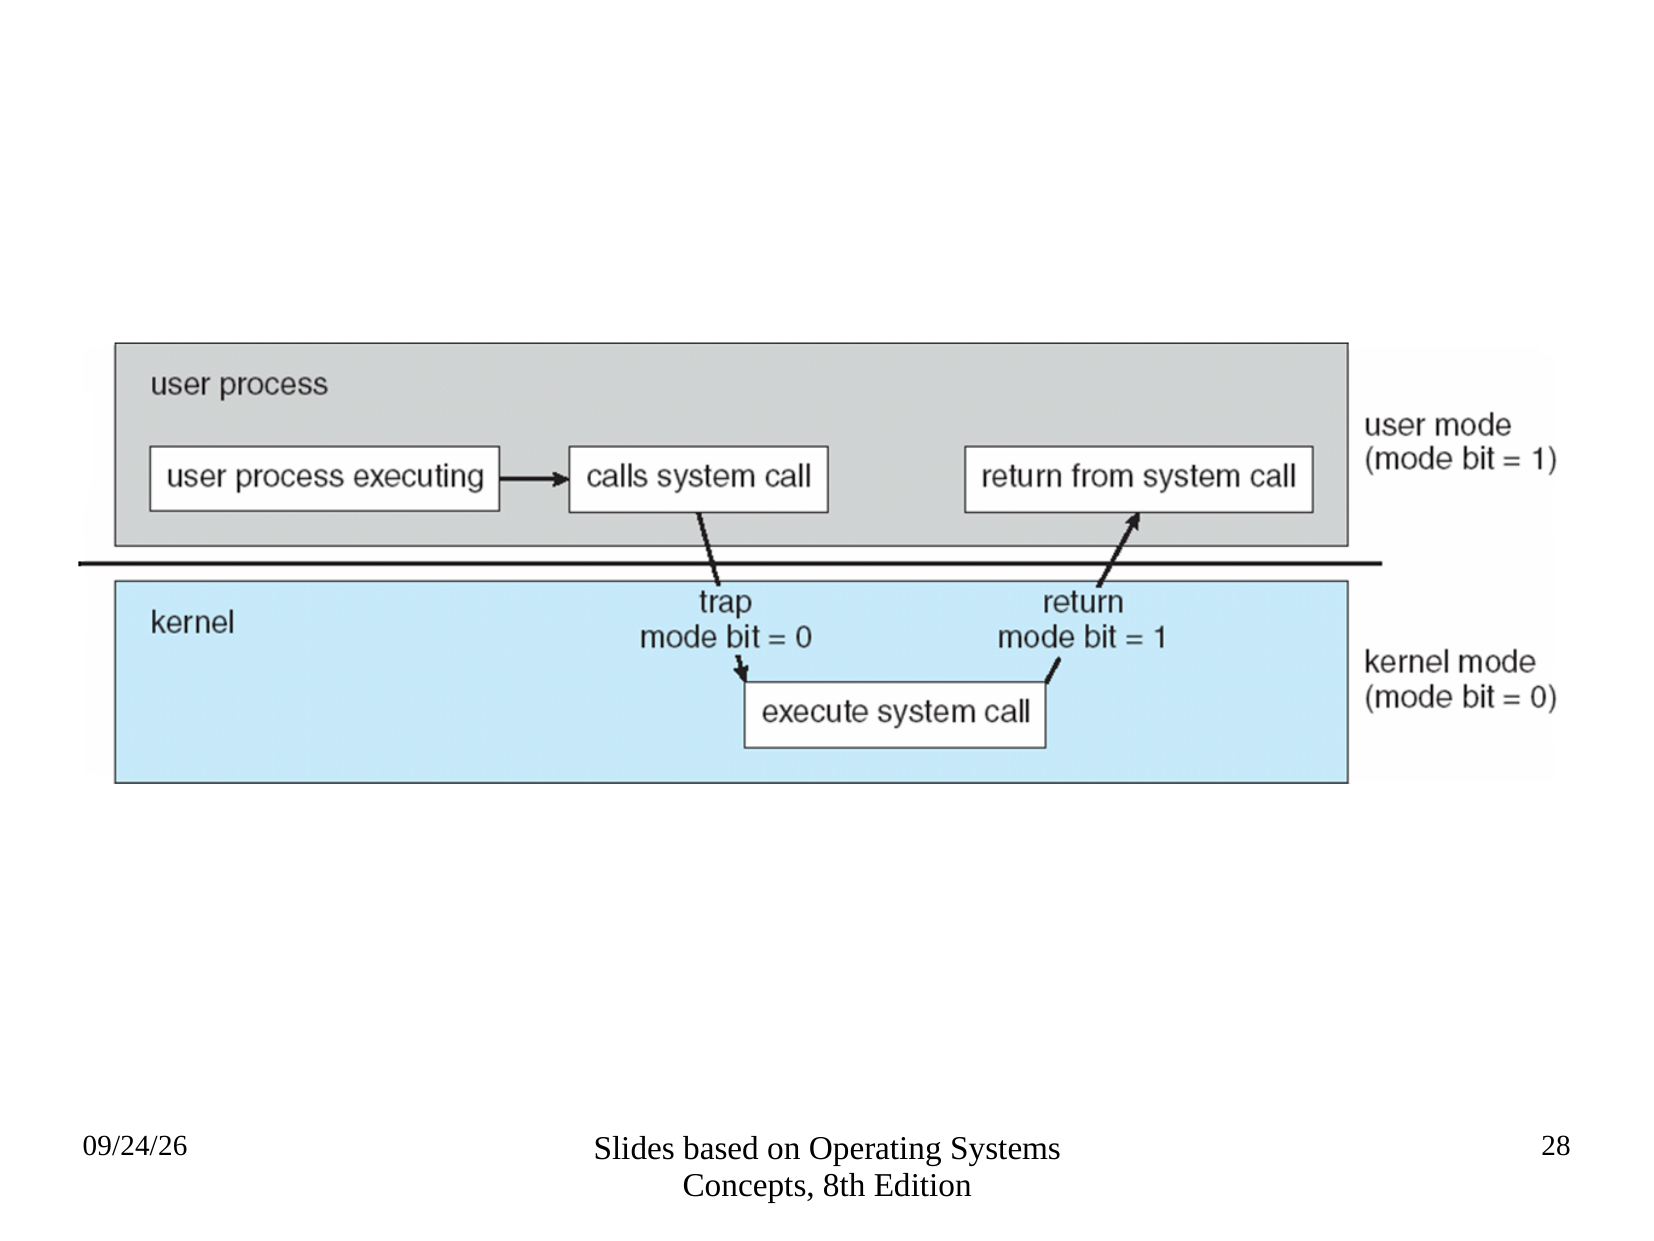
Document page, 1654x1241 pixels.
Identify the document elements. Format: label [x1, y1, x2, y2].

picture [70, 333, 1570, 796]
